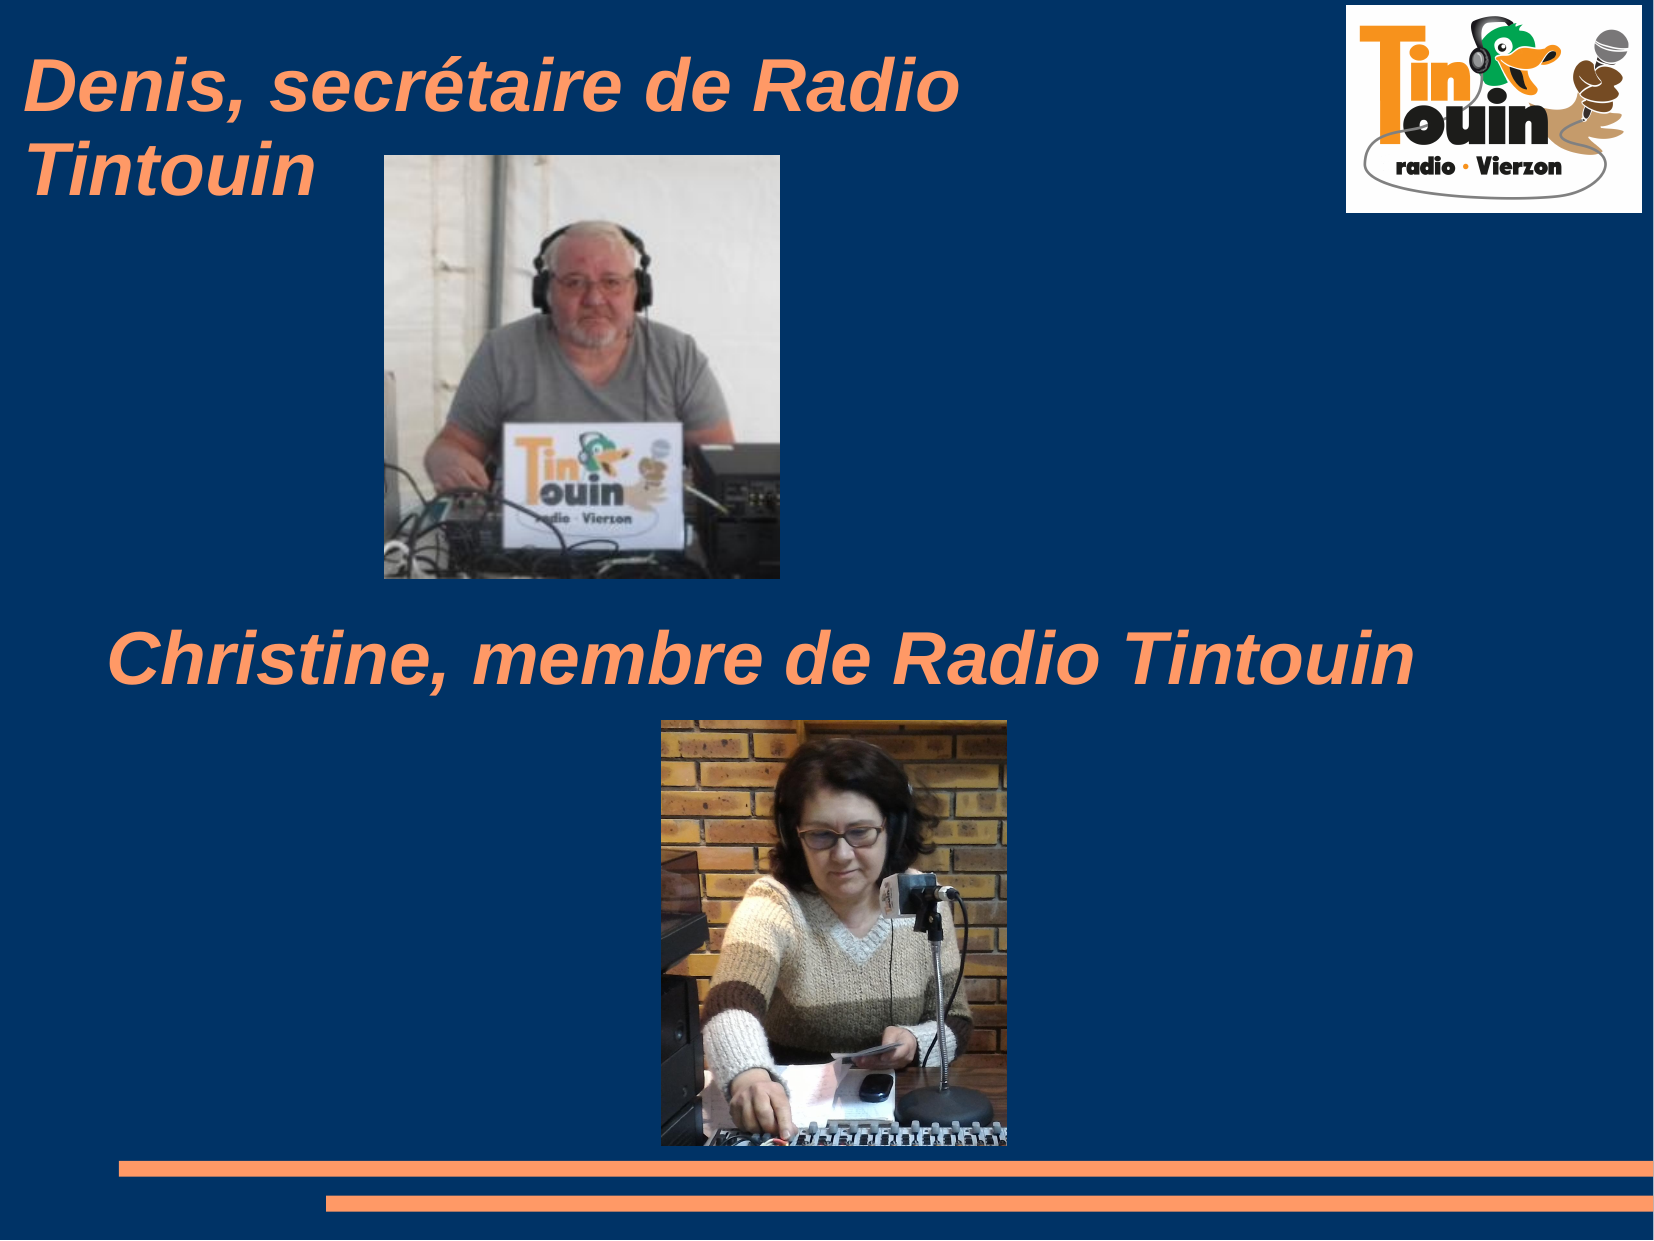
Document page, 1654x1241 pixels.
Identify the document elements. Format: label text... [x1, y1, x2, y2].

picture [661, 720, 1007, 1146]
title Christine, membre de Radio Tintouin [106, 555, 1501, 763]
picture [1346, 5, 1642, 213]
picture [384, 155, 780, 579]
title Denis, secrétaire de Radio Tintouin [23, 23, 1016, 231]
